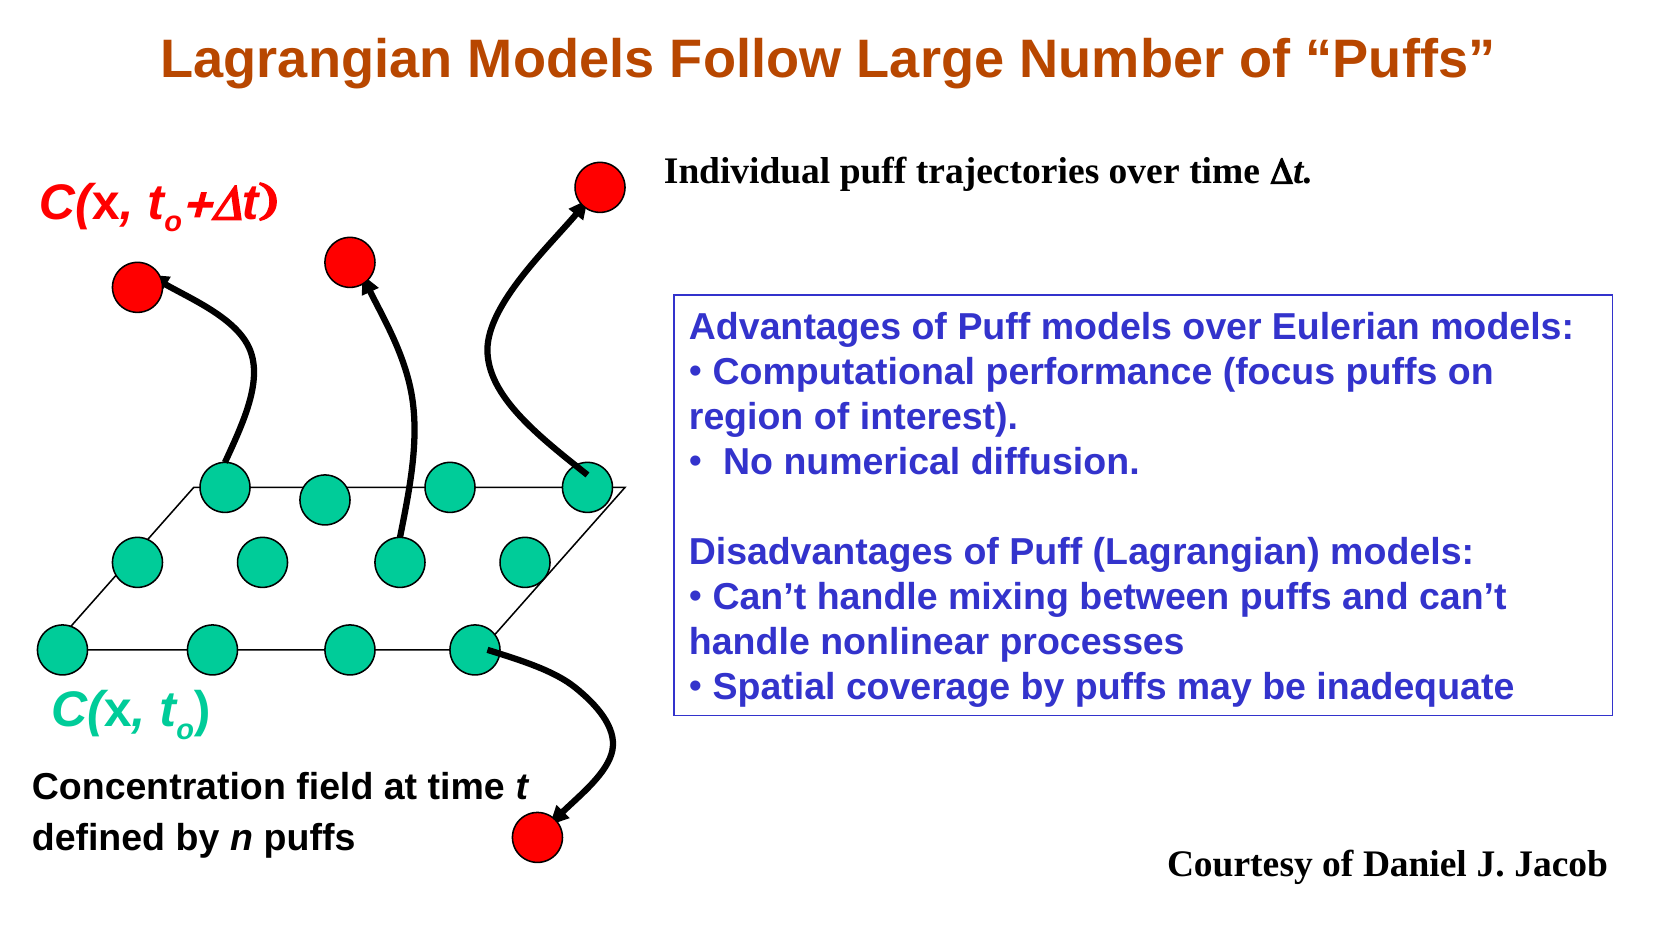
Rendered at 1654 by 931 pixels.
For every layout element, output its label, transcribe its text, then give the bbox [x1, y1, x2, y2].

text_box [324, 237, 376, 288]
text_box Individual puff trajectories over time t. [649, 138, 1338, 199]
text_box Concentration field at time t defined by n puffs [17, 754, 558, 866]
text_box [512, 812, 563, 863]
text_box [112, 262, 163, 313]
text_box [575, 162, 626, 213]
text_box Courtesy of Daniel J. Jacob [1152, 831, 1624, 892]
text_box C(x, tot [24, 161, 294, 246]
text_box C(x, to) [36, 668, 226, 753]
text_box Advantages of Puff models over Eulerian models: Computational performance (focus puffs on region of interest). No numerical diffusion. Disadvantages of Puff (Lagrangian) models: Can’t handle mixing between puffs and can’t handle nonlinear processes Spatial coverage by puffs may be inadequate [674, 294, 1613, 716]
text_box Lagrangian Models Follow Large Number of “Puffs” [3, 22, 1654, 91]
